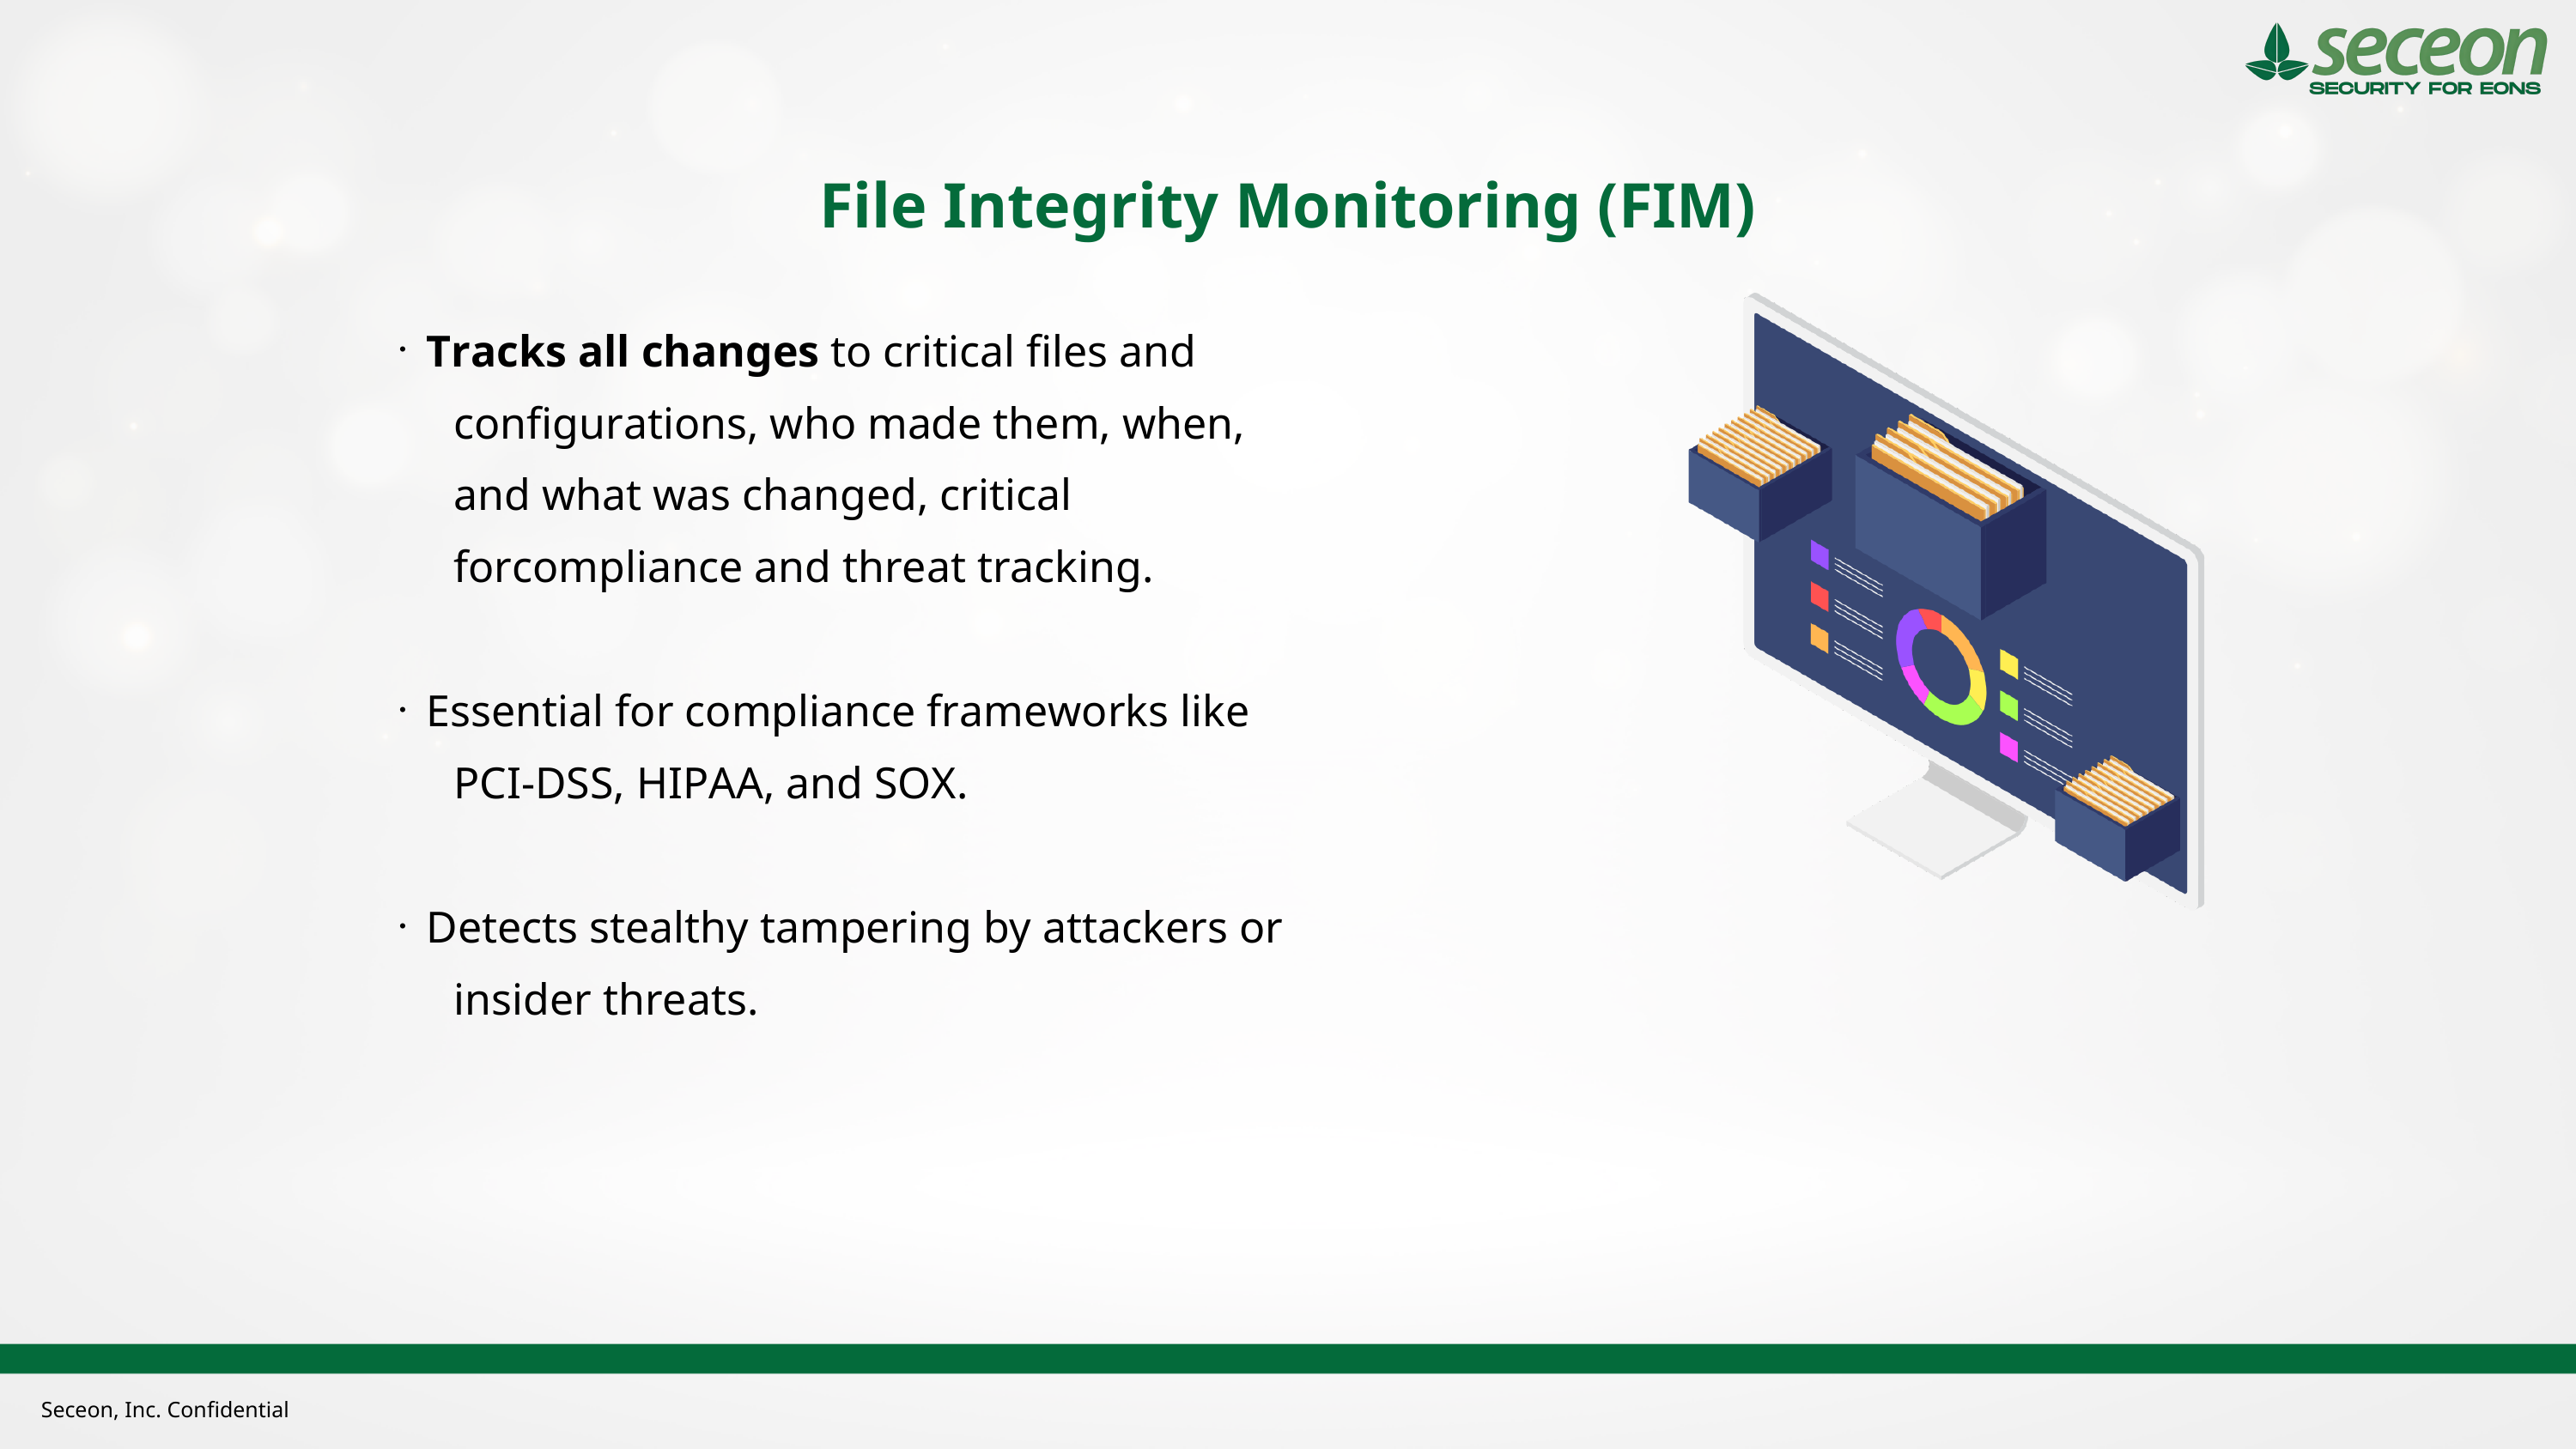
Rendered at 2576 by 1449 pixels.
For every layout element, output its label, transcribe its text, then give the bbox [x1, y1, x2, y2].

text_box File Integrity Monitoring (FIM) [344, 136, 2232, 242]
text_box Tracks all changes to critical files and configurations, who made them, when, and what was changed, critical forcompliance and threat tracking.​ ​ Essential for compliance frameworks like PCI-DSS, HIPAA, and SOX.​ ​ Detects stealthy tampering by attackers or insider threats.​ [344, 303, 1326, 1032]
text_box [1688, 293, 2205, 912]
